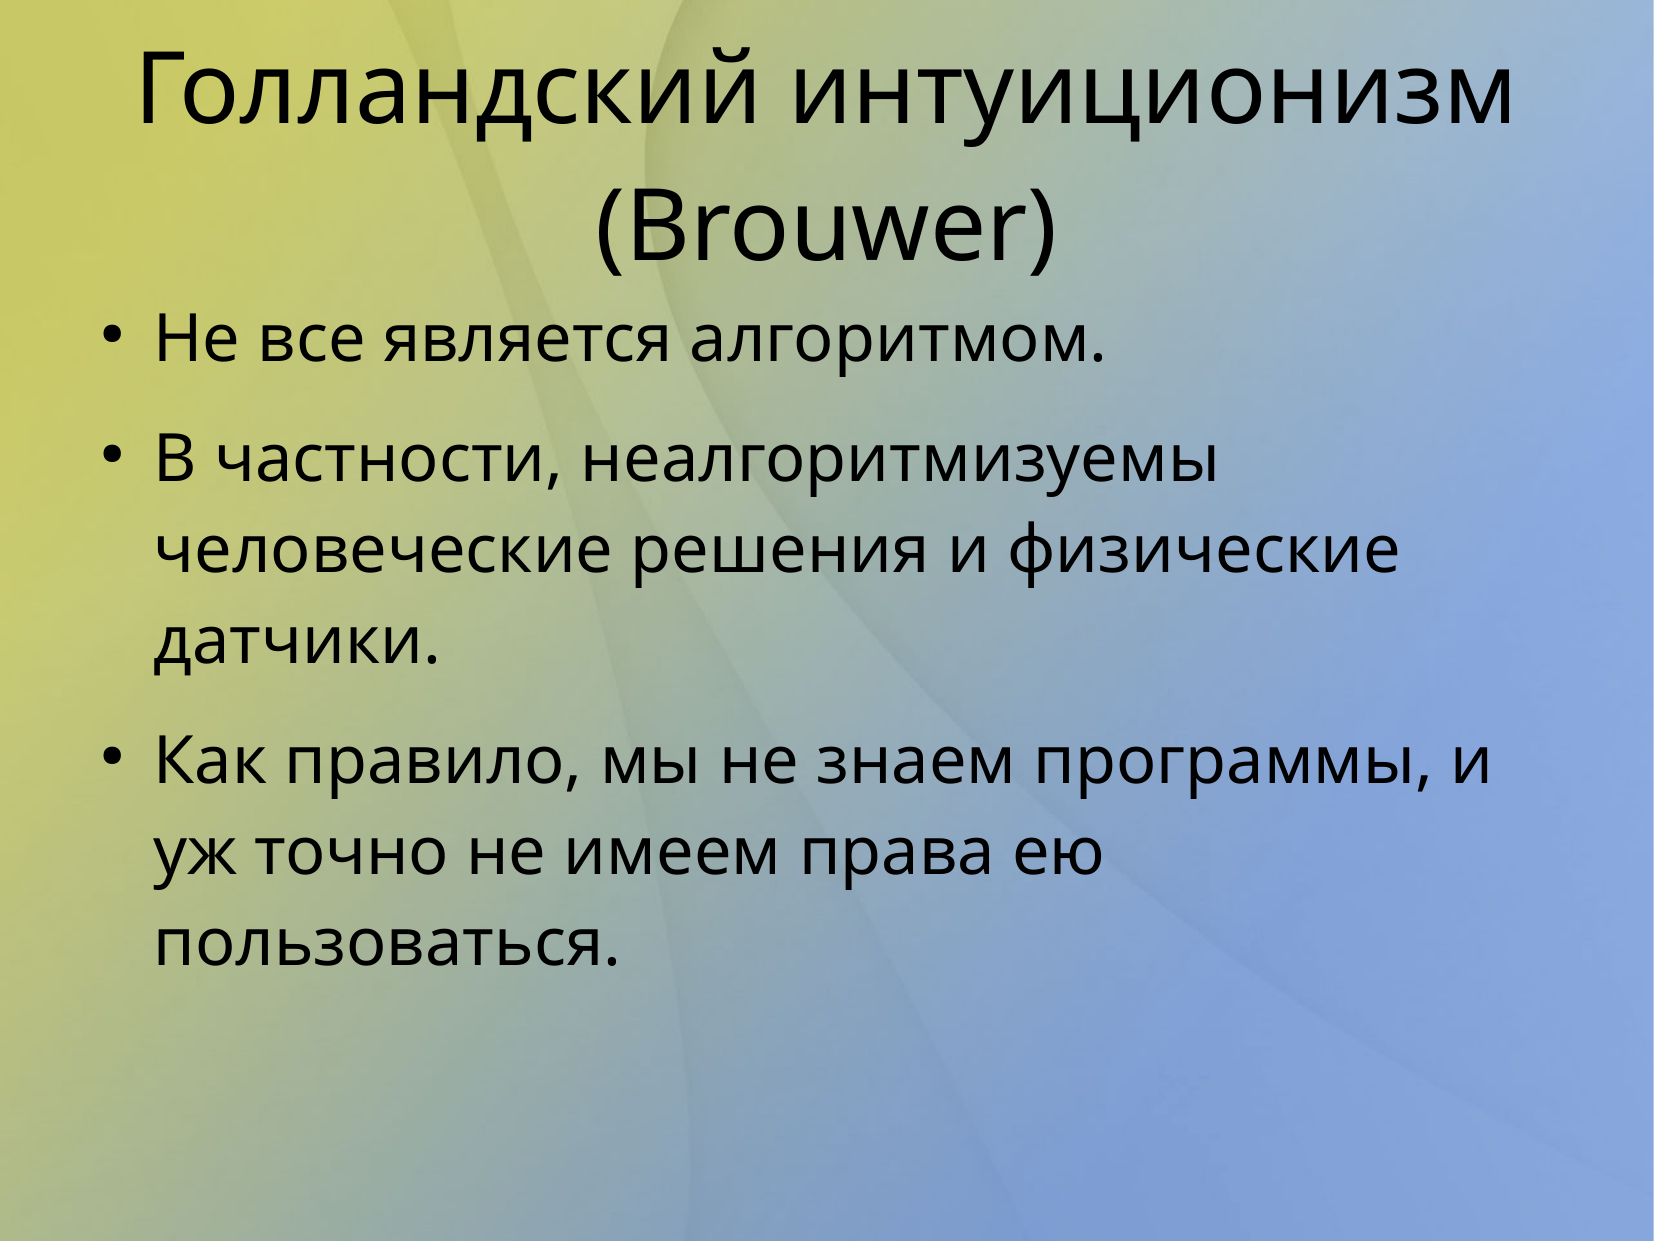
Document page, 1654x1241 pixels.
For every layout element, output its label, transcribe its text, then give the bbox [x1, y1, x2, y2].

list Не все является алгоритмом. В частности, неалгоритмизуемы человеческие решения и физические датчики. Как правило, мы не знаем программы, и уж точно не имеем права ею пользоваться. [82, 290, 1571, 1094]
title Голландский интуиционизм (Brouwer) [82, 31, 1571, 275]
picture [0, 0, 1654, 1241]
